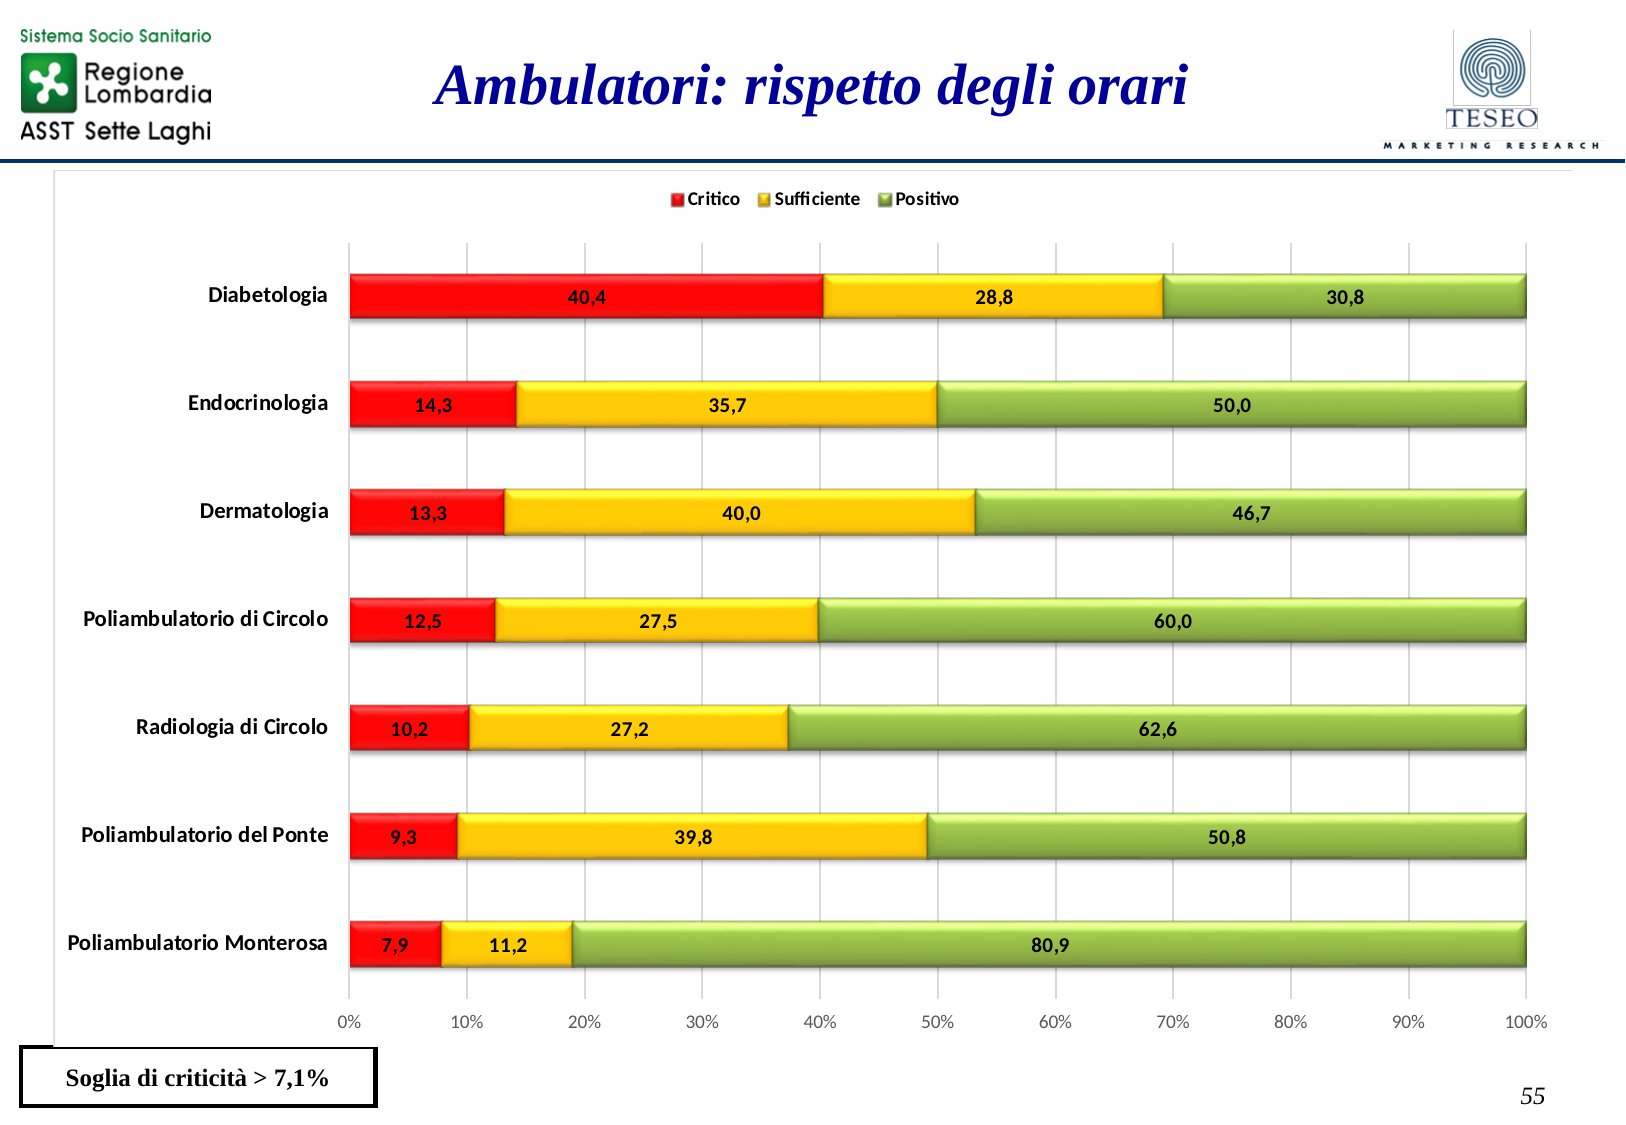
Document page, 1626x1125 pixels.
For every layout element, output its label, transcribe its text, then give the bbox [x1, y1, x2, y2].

text_box Soglia di criticità > 7,1% [21, 1046, 376, 1106]
text_box Ambulatori: rispetto degli orari [268, 19, 1356, 144]
picture [21, 26, 211, 148]
picture [1381, 30, 1604, 149]
picture [53, 169, 1572, 1047]
